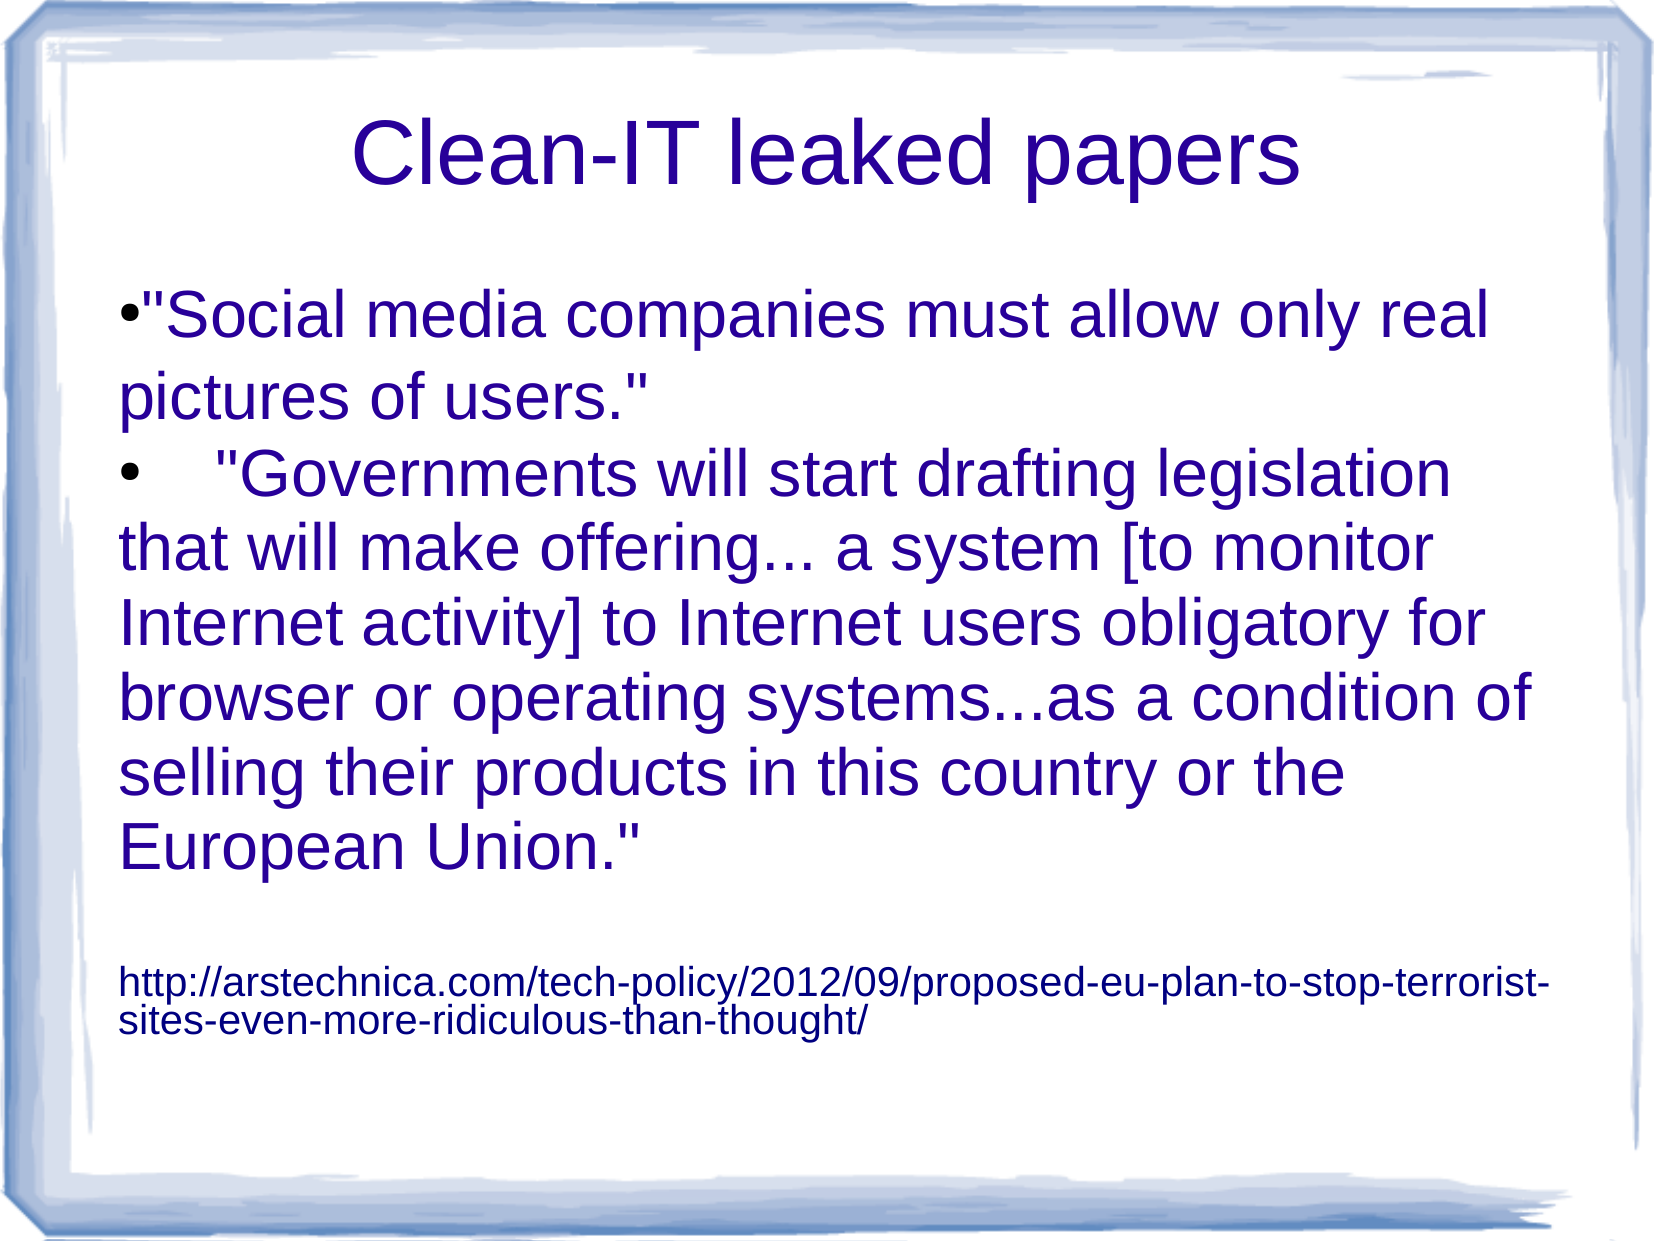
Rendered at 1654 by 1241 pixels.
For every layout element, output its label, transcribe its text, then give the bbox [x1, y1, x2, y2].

subtitle "Social media companies must allow only real pictures of users." "Governments will start drafting legislation that will make offering... a system [to monitor Internet activity] to Internet users obligatory for browser or operating systems...as a condition of selling their products in this country or the European Union." http://arstechnica.com/tech-policy/2012/09/proposed-eu-plan-to-stop-terrorist-sites-even-more-ridiculous-than-thought/ [118, 276, 1571, 1053]
picture [0, 0, 1654, 1241]
title Clean-IT leaked papers [82, 49, 1571, 257]
